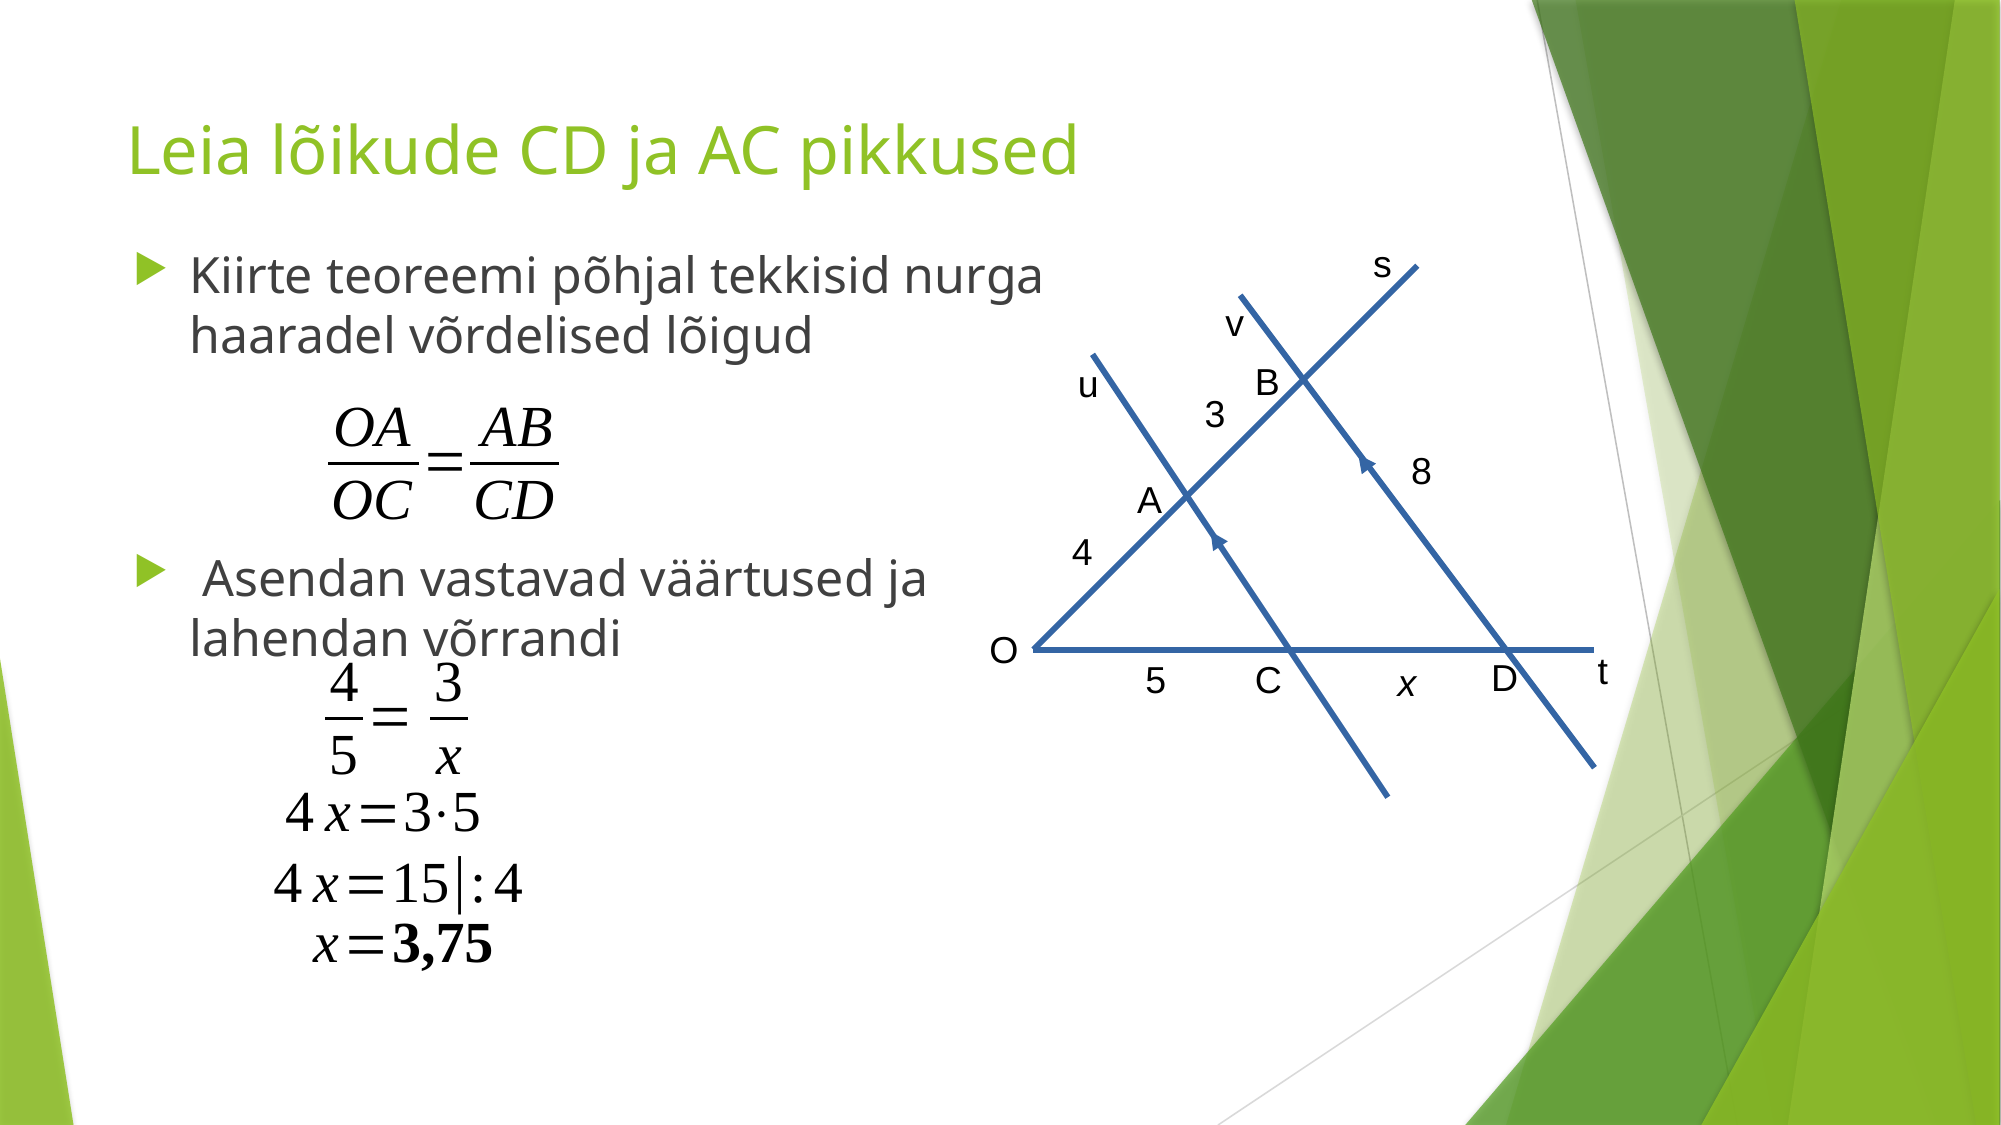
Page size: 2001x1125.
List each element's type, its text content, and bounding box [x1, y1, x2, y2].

list Kiirte teoreemi põhjal tekkisid nurga haaradel võrdelised lõigud Asendan vastavad väärtused ja lahendan võrrandi [118, 236, 1063, 975]
text_box C [1240, 651, 1297, 709]
text_box B [1240, 354, 1295, 412]
text_box v [1210, 295, 1260, 353]
text_box 3 [1189, 386, 1241, 443]
chart [277, 649, 488, 844]
text_box D [1476, 649, 1534, 707]
text_box u [1063, 356, 1114, 414]
text_box t [1582, 643, 1623, 701]
chart [319, 394, 569, 532]
chart [265, 851, 532, 975]
title Leia lõikude CD ja AC pikkused [111, 99, 1522, 317]
text_box s [1358, 236, 1407, 294]
text_box 4 [1057, 524, 1108, 582]
text_box 5 [1130, 651, 1182, 709]
text_box A [1122, 472, 1177, 530]
text_box 8 [1396, 442, 1447, 500]
text_box x [1382, 655, 1432, 713]
text_box O [974, 622, 1034, 680]
